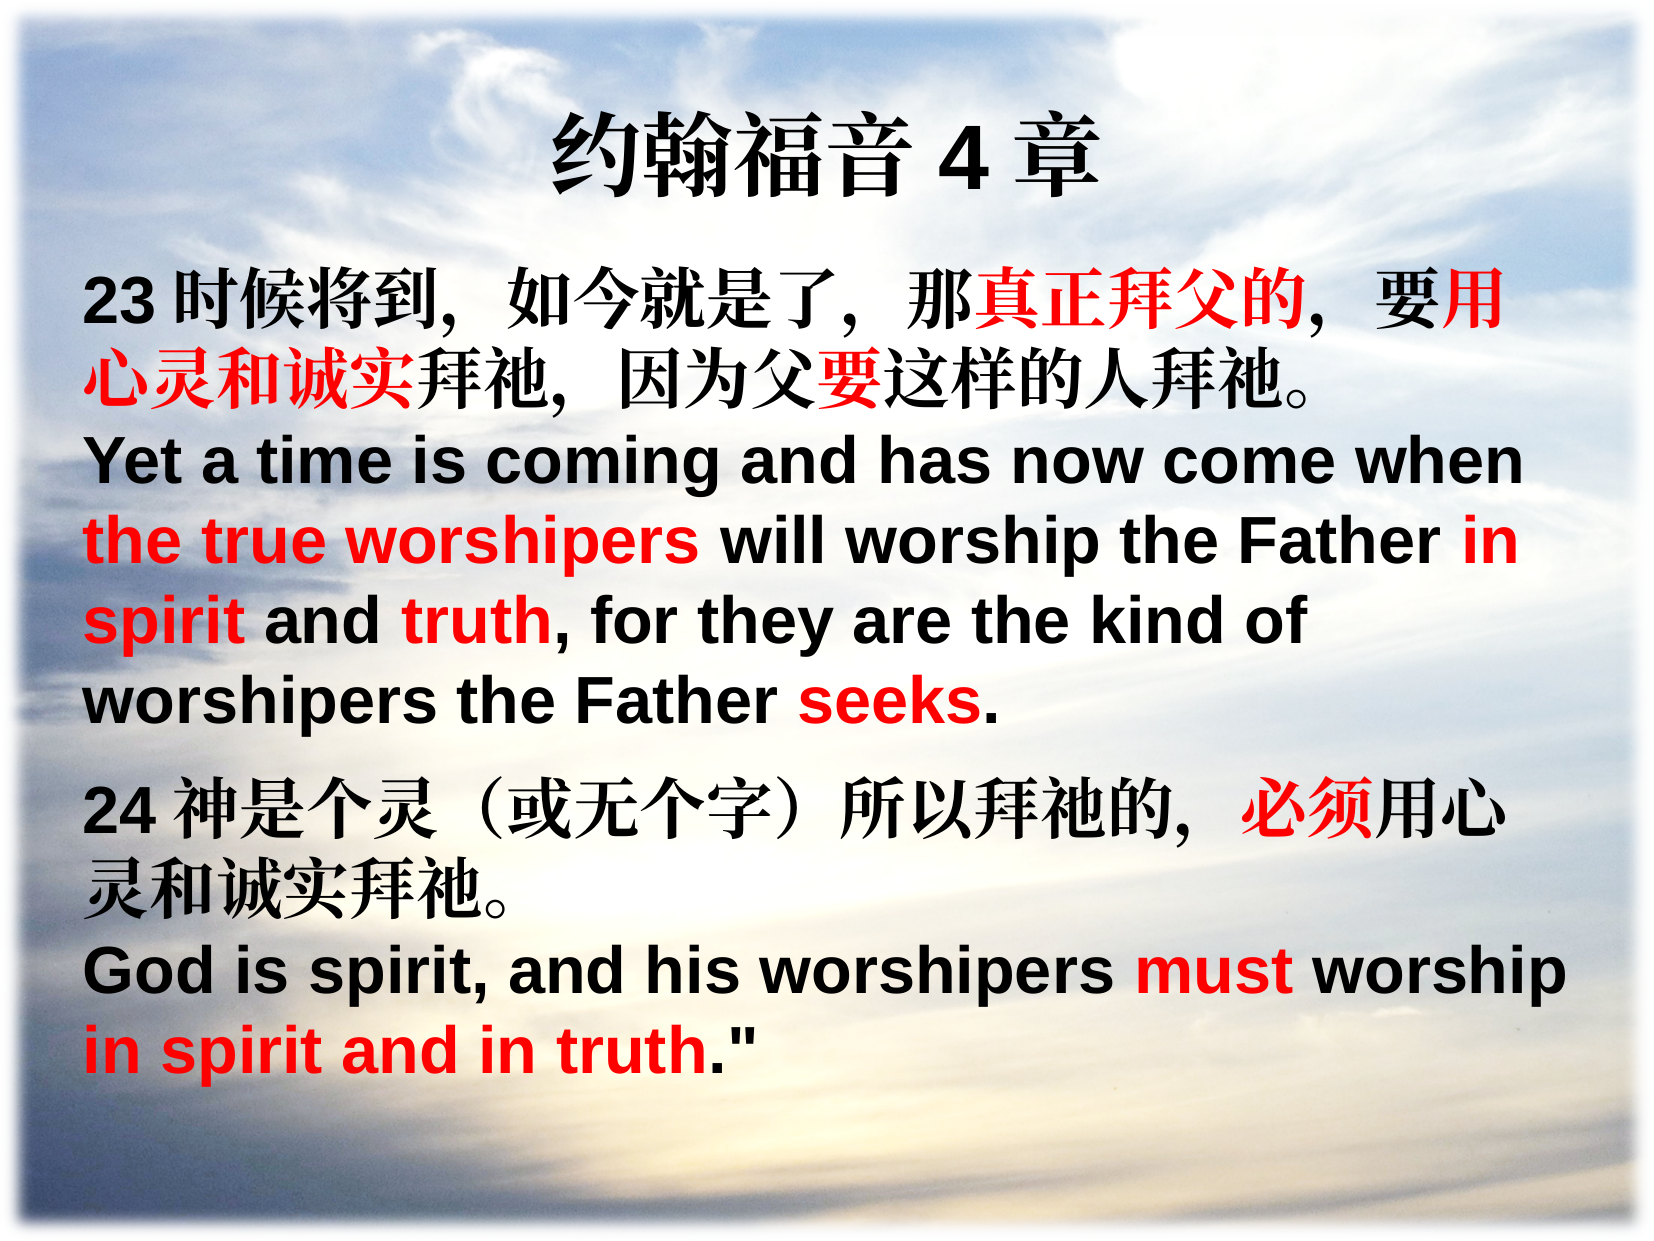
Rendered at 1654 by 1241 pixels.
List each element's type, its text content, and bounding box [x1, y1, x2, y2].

title 约翰福音4章 [82, 49, 1571, 256]
picture [0, 0, 1654, 1241]
list 23时候将到，如今就是了，那真正拜父的，要用心灵和诚实拜祂，因为父要这样的人拜祂。 Yet a time is coming and has now come when the true worshipers will worship the Father in spirit and truth, for they are the kind of worshipers the Father seeks. 24神是个灵（或无个字）所以拜祂的，必须用心灵和诚实拜祂。 God is spirit, and his worshipers must worship in spirit and in truth." [82, 256, 1571, 1109]
